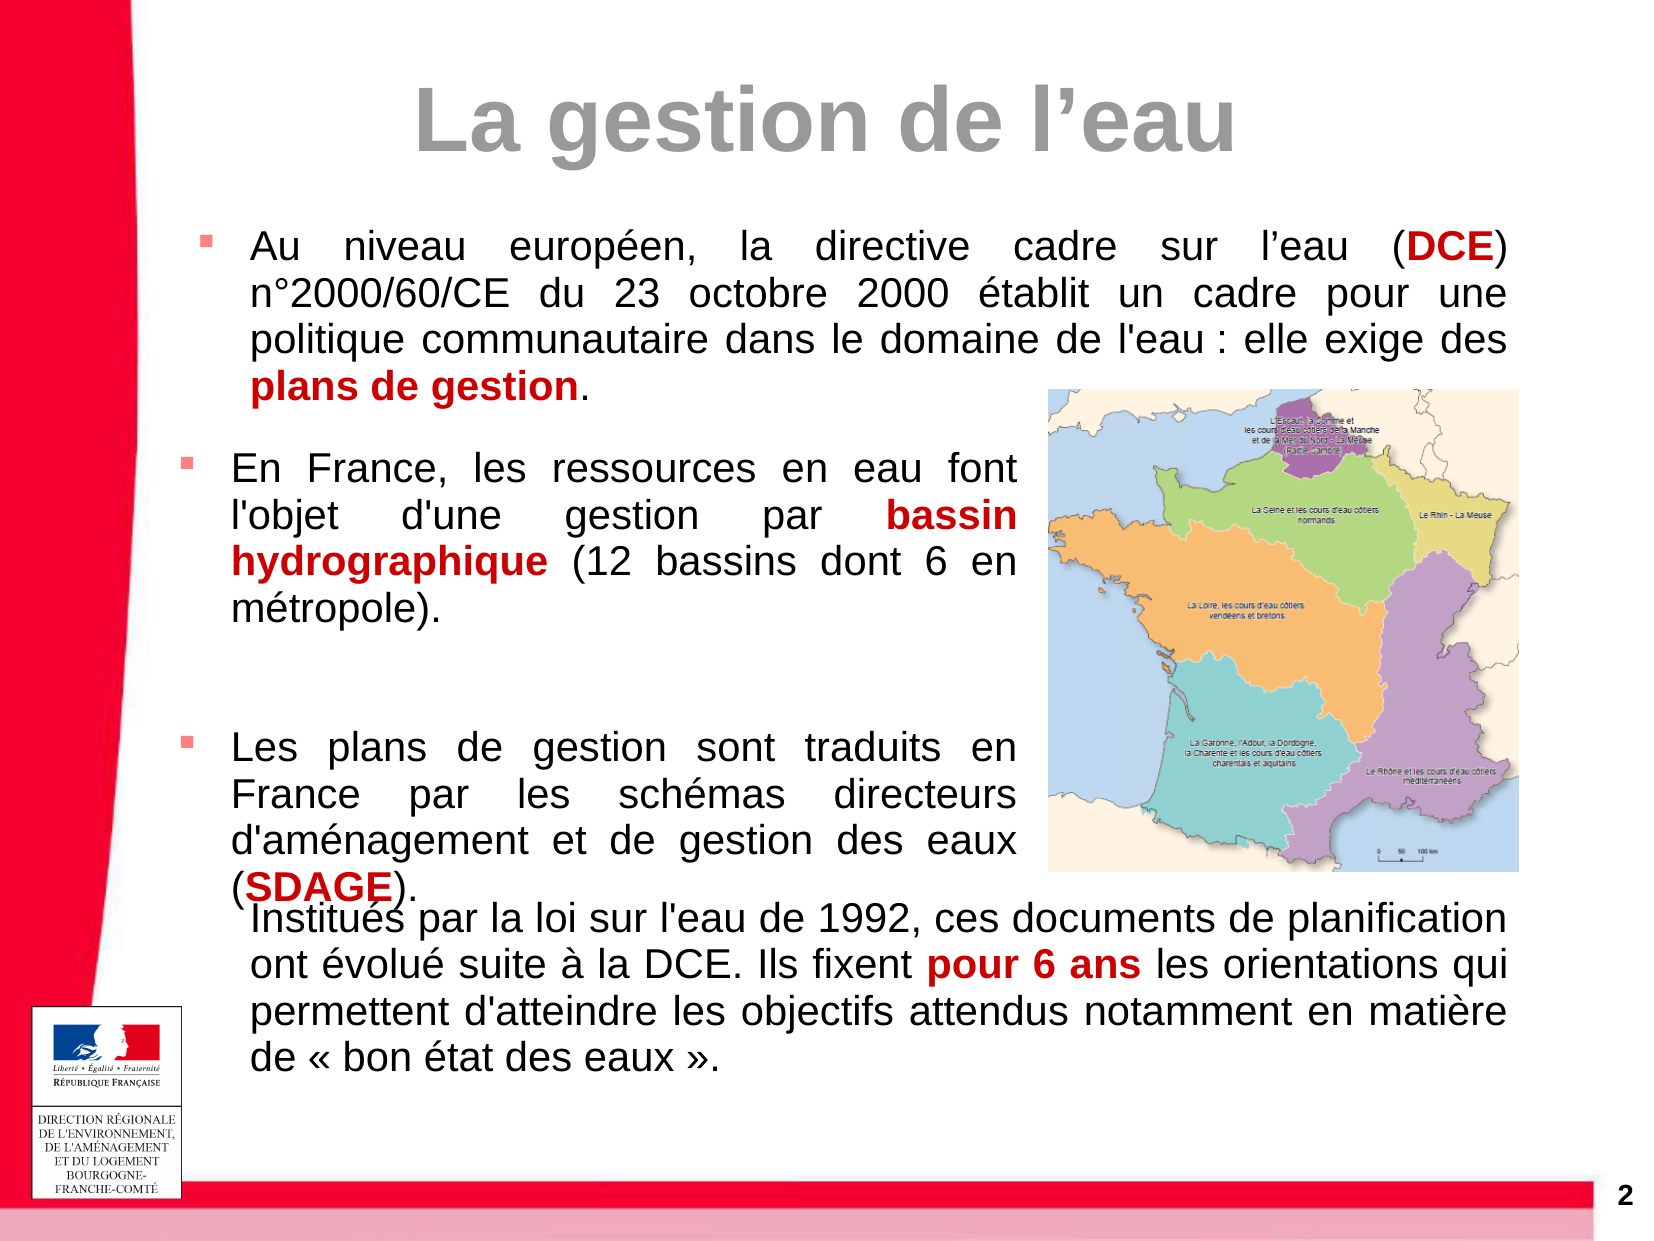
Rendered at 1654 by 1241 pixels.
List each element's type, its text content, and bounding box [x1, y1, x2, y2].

list Au niveau européen, la directive cadre sur l’eau (DCE) n°2000/60/CE du 23 octobre 2000 établit un cadre pour une politique communautaire dans le domaine de l'eau : elle exige des plans de gestion. Institués par la loi sur l'eau de 1992, ces documents de planification ont évolué suite à la DCE. Ils fixent pour 6 ans les orientations qui permettent d'atteindre les objectifs attendus notamment en matière de « bon état des eaux ». [179, 223, 1509, 1081]
text_box En France, les ressources en eau font l'objet d'une gestion par bassin hydrographique (12 bassins dont 6 en métropole). Les plans de gestion sont traduits en France par les schémas directeurs d'aménagement et de gestion des eaux (SDAGE). [145, 437, 1033, 918]
title La gestion de l’eau [82, 15, 1571, 223]
picture [0, 0, 1653, 1241]
